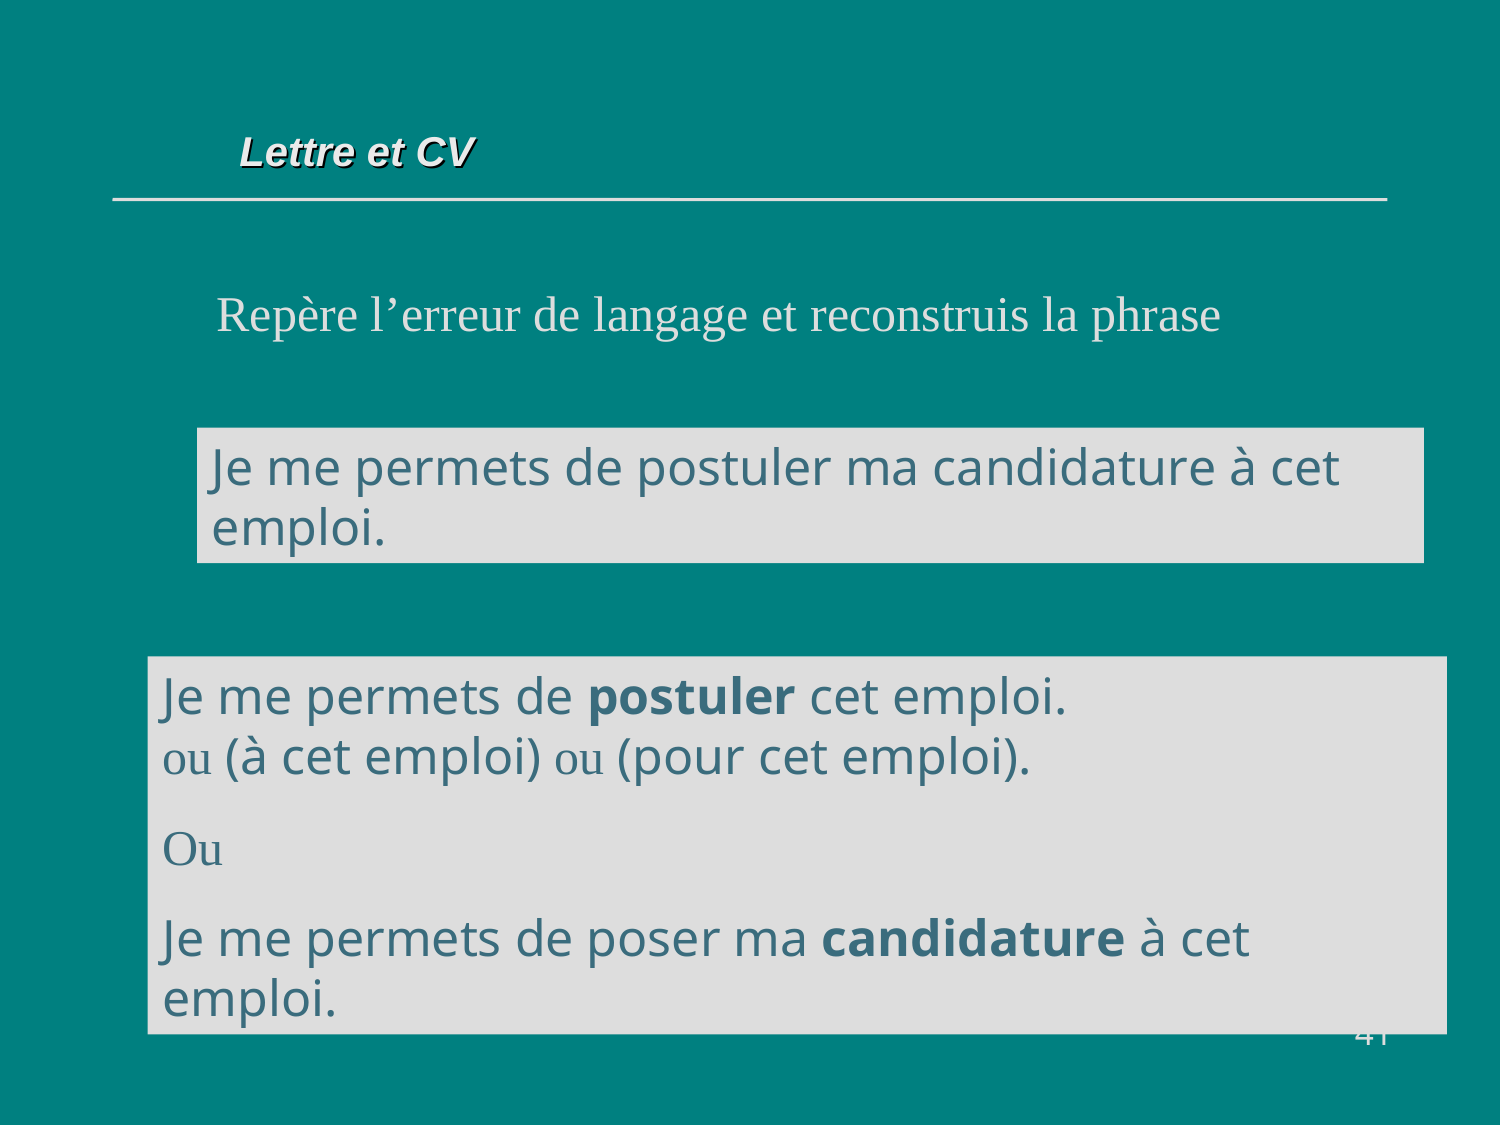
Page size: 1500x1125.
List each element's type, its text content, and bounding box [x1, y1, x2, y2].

text_box Je me permets de postuler cet emploi. ou (à cet emploi) ou (pour cet emploi). Ou Je me permets de poser ma candidature à cet emploi. [147, 656, 1447, 1035]
text_box Lettre et CV [224, 116, 489, 183]
text_box Repère l’erreur de langage et reconstruis la phrase [59, 274, 1380, 350]
text_box Je me permets de postuler ma candidature à cet emploi. [197, 427, 1424, 564]
